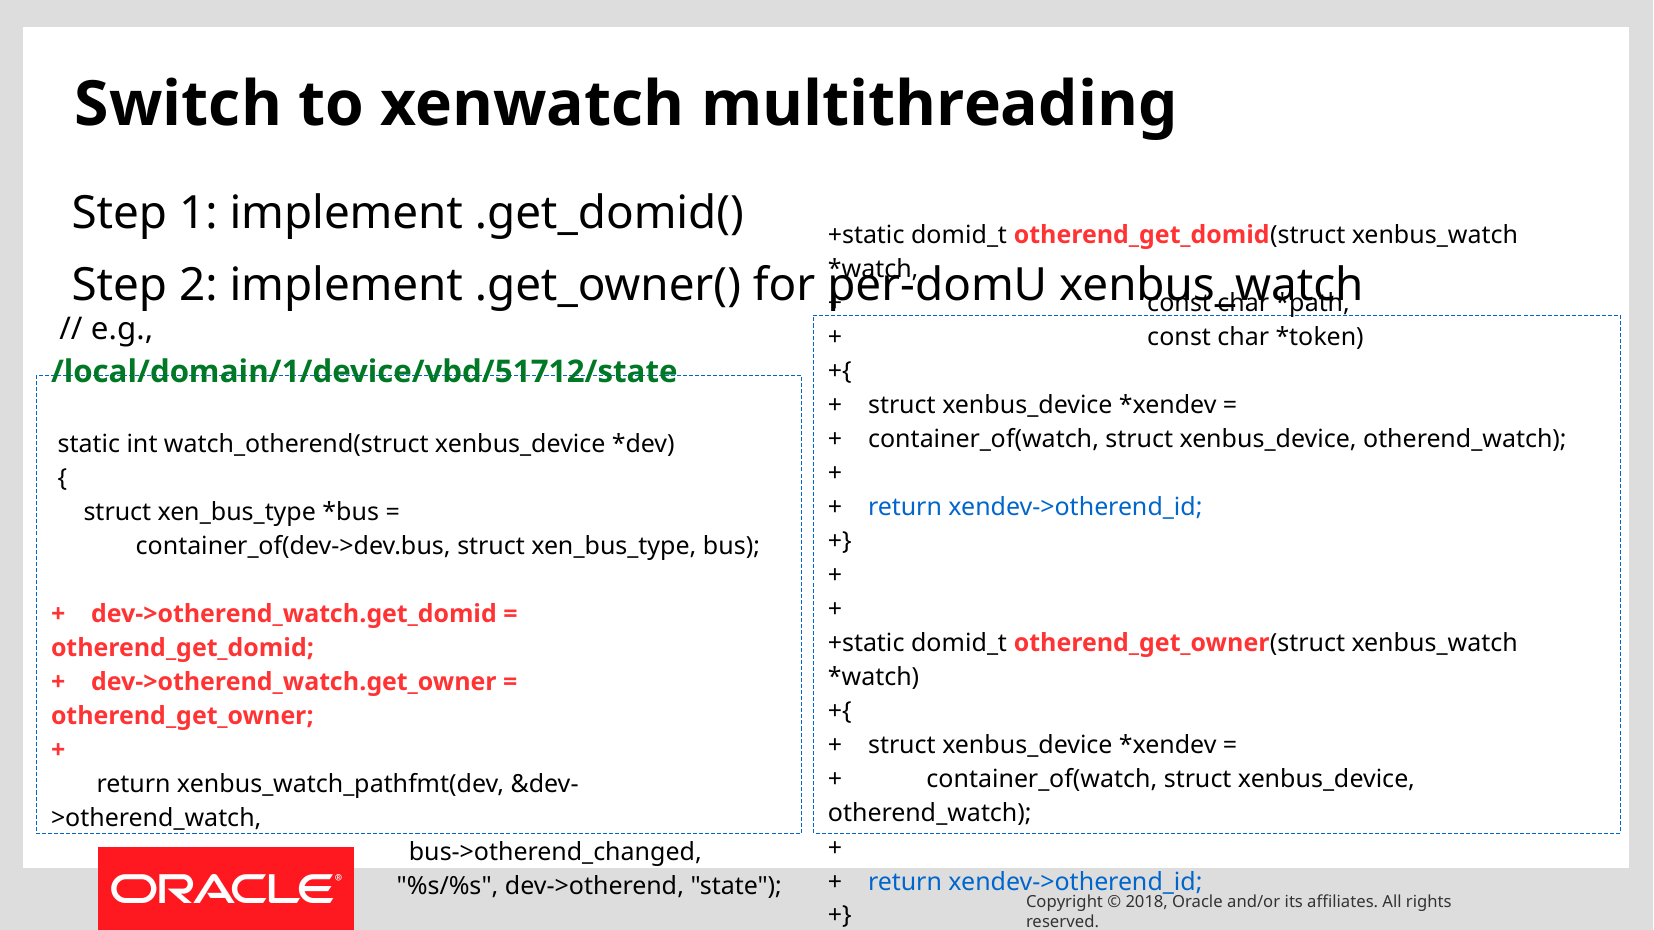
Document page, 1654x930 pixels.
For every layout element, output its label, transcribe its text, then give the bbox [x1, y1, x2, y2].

picture [98, 847, 354, 930]
text_box [23, 27, 1629, 868]
text_box Copyright © 2018, Oracle and/or its affiliates. All rights reserved. [1011, 883, 1534, 918]
text_box // e.g., /local/domain/1/device/vbd/51712/state static int watch_otherend(struct xenbus_device *dev) { struct xen_bus_type *bus = container_of(dev->dev.bus, struct xen_bus_type, bus); + dev->otherend_watch.get_domid = otherend_get_domid; + dev->otherend_watch.get_owner = otherend_get_owner; + return xenbus_watch_pathfmt(dev, &dev->otherend_watch, bus->otherend_changed, "%s/%s", dev->otherend, "state"); [36, 375, 802, 834]
text_box Switch to xenwatch multithreading [60, 50, 1629, 151]
text_box Step 1: implement .get_domid() Step 2: implement .get_owner() for per-domU xenbus_watch [56, 162, 1557, 361]
text_box +static domid_t otherend_get_domid(struct xenbus_watch *watch, + const char *path, + const char *token) +{ + struct xenbus_device *xendev = + container_of(watch, struct xenbus_device, otherend_watch); + + return xendev->otherend_id; +} + + +static domid_t otherend_get_owner(struct xenbus_watch *watch) +{ + struct xenbus_device *xendev = + container_of(watch, struct xenbus_device, otherend_watch); + + return xendev->otherend_id; +} [813, 315, 1621, 834]
